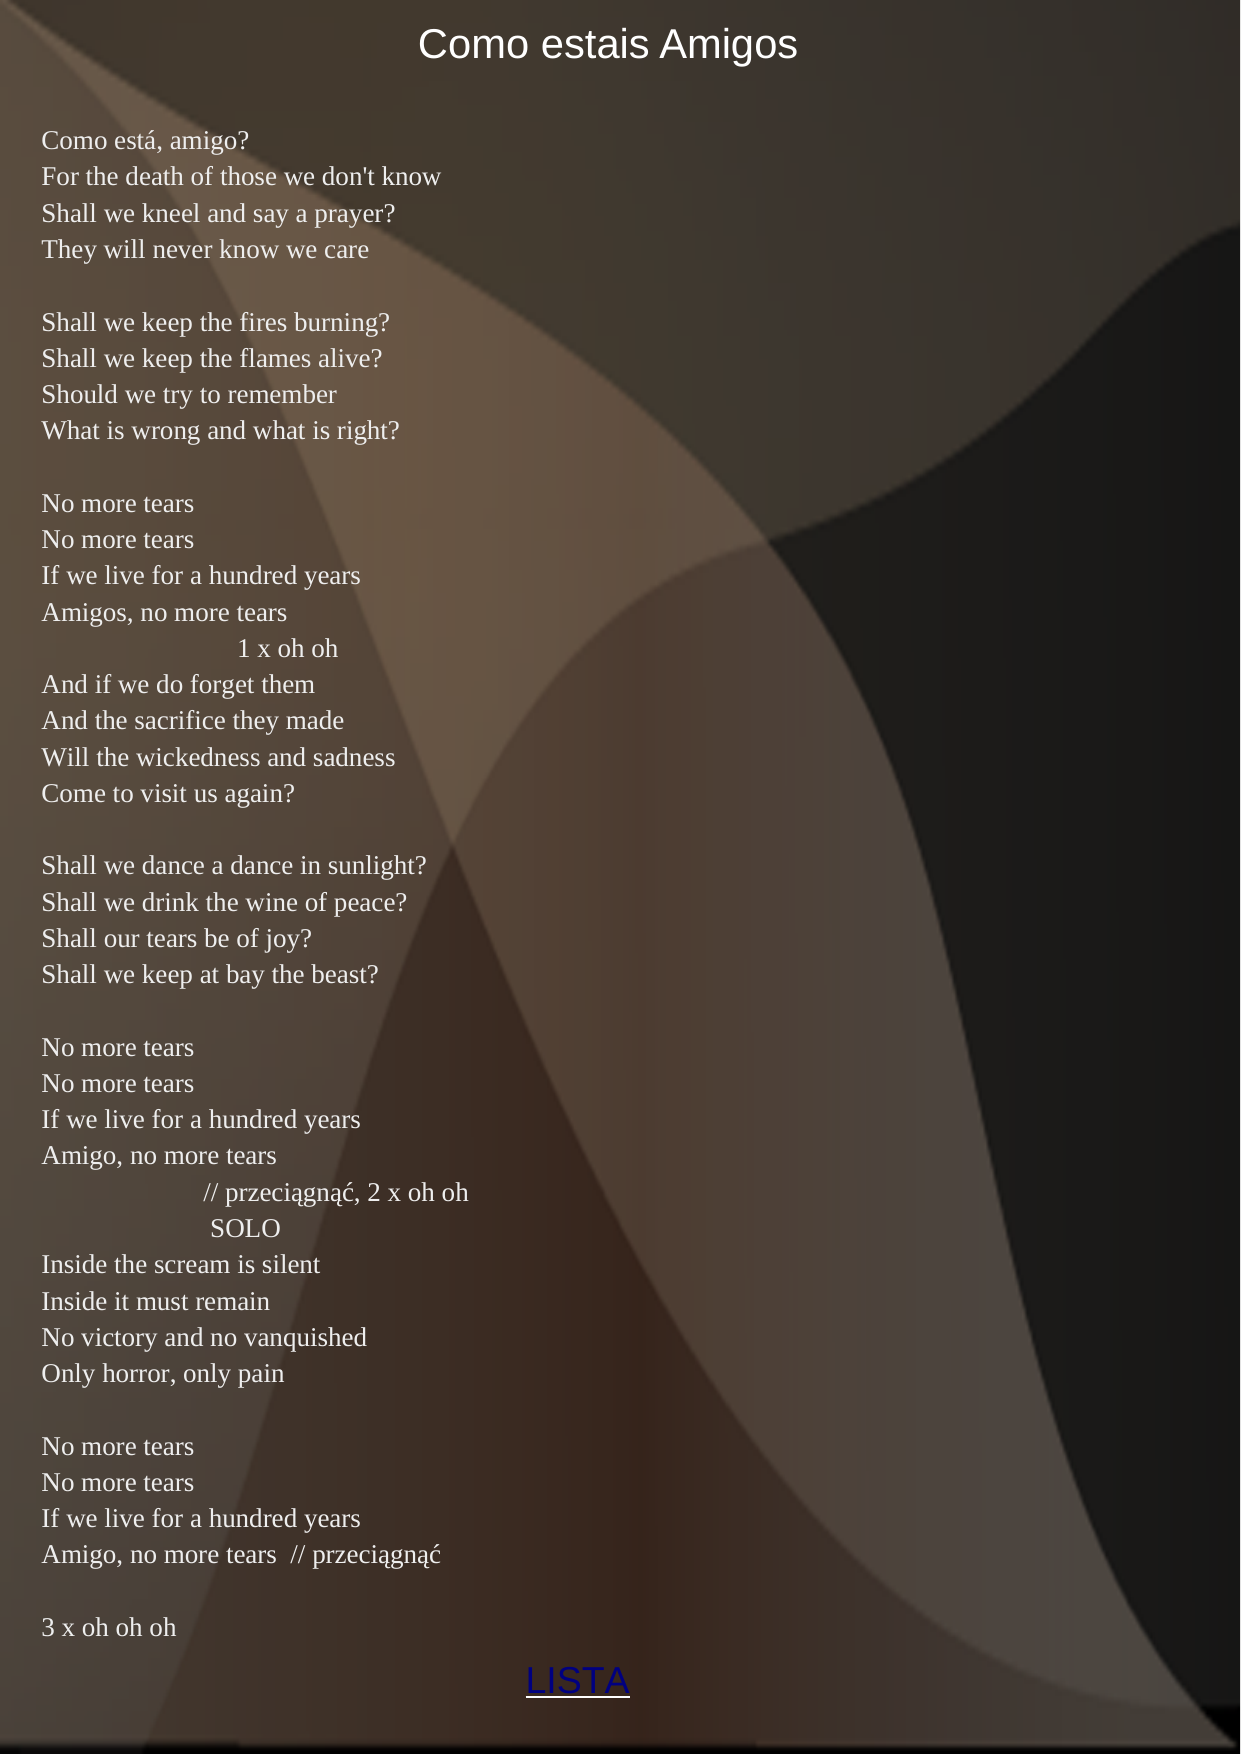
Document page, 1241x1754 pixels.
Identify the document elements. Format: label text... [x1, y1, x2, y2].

picture [0, 0, 1241, 1754]
title Como estais Amigos [76, 21, 1140, 68]
list Como está, amigo? For the death of those we don't know Shall we kneel and say a prayer? They will never know we care Shall we keep the fires burning? Shall we keep the flames alive? Should we try to remember What is wrong and what is right? No more tears No more tears If we live for a hundred years Amigos, no more tears 1 x oh oh And if we do forget them And the sacrifice they made Will the wickedness and sadness Come to visit us again? Shall we dance a dance in sunlight? Shall we drink the wine of peace? Shall our tears be of joy? Shall we keep at bay the beast? No more tears No more tears If we live for a hundred years Amigo, no more tears // przeciągnąć, 2 x oh oh SOLO Inside the scream is silent Inside it must remain No victory and no vanquished Only horror, only pain No more tears No more tears If we live for a hundred years Amigo, no more tears // przeciągnąć 3 x oh oh oh [41, 53, 1105, 1724]
text_box LISTA [525, 1659, 658, 1702]
